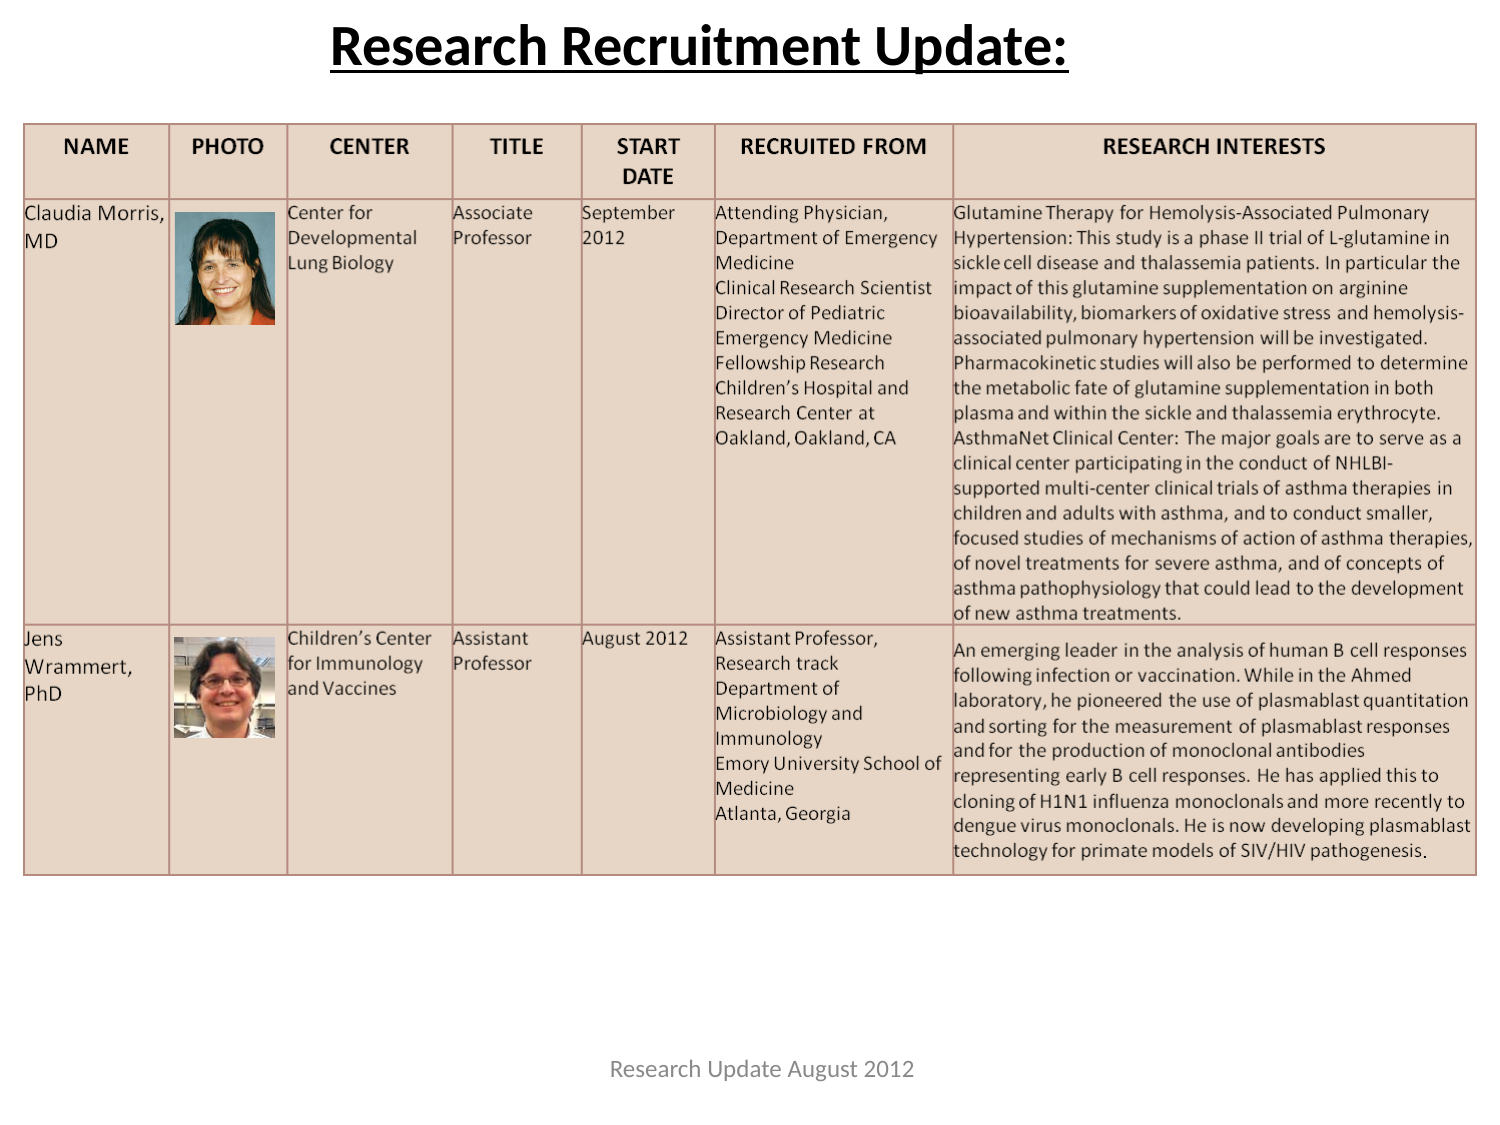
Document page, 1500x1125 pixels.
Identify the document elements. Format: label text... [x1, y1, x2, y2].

text_box Research Update August 2012 [525, 1037, 1000, 1098]
text_box Research Recruitment Update: [0, 0, 1413, 88]
picture [12, 112, 1488, 887]
